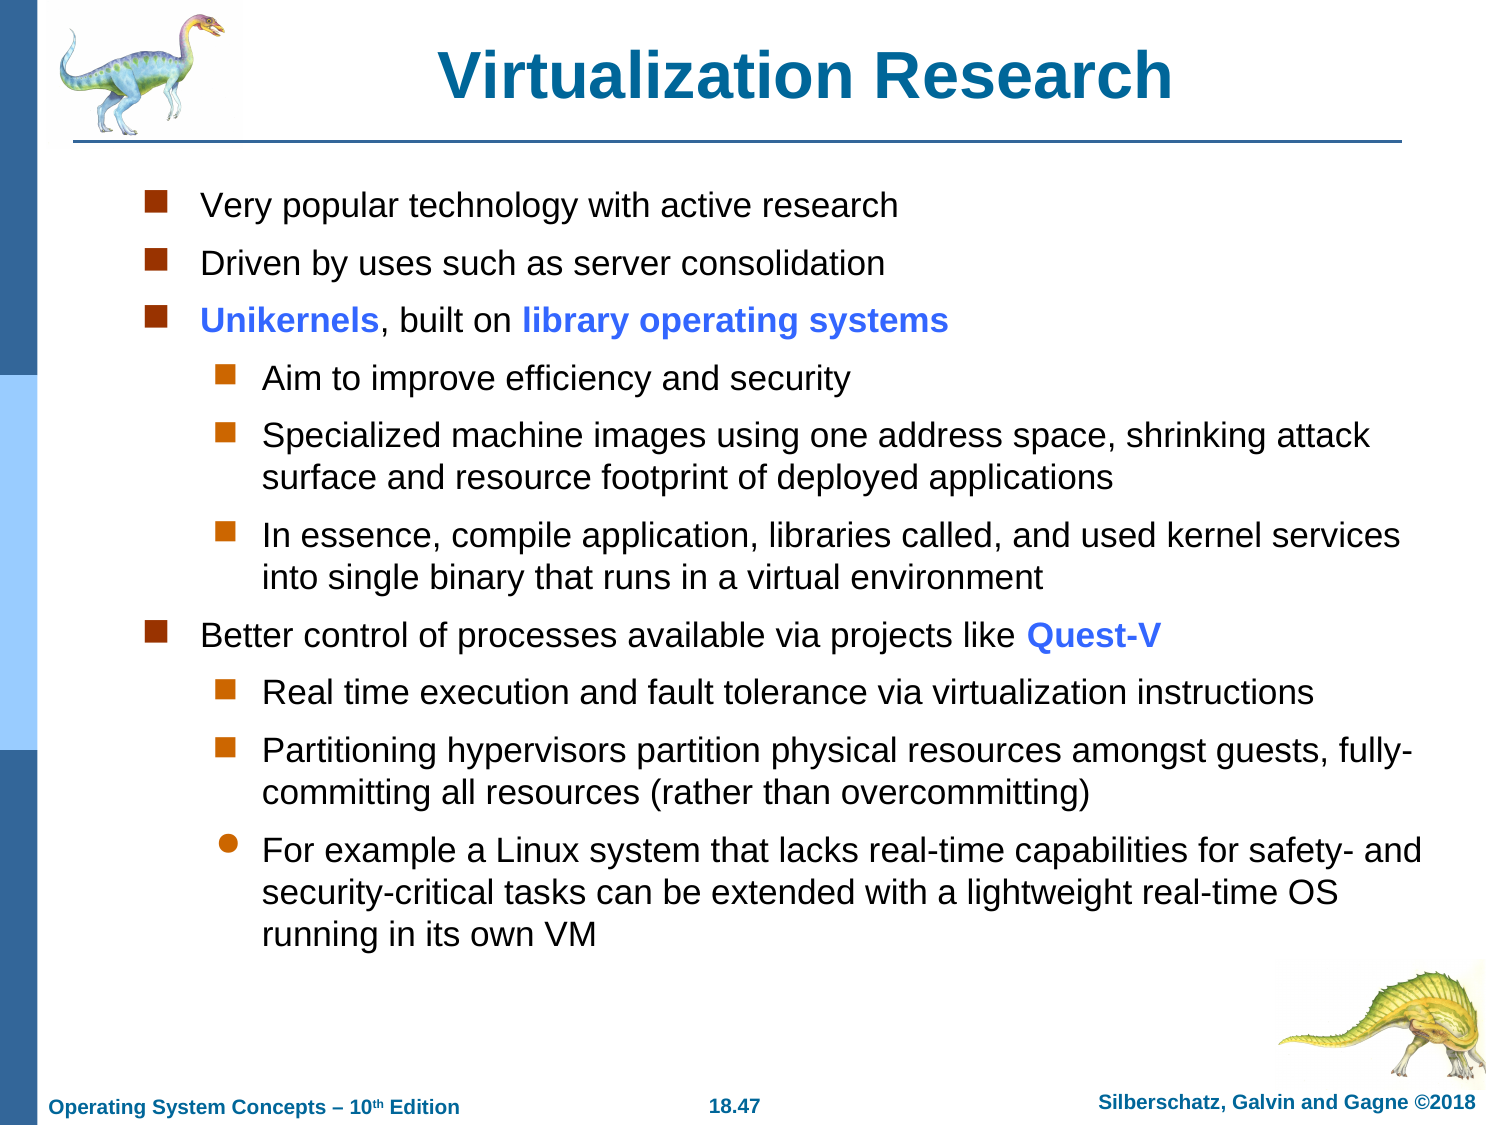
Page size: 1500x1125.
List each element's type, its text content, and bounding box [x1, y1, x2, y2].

list Very popular technology with active research Driven by uses such as server consolidation Unikernels, built on library operating systems Aim to improve efficiency and security Specialized machine images using one address space, shrinking attack surface and resource footprint of deployed applications In essence, compile application, libraries called, and used kernel services into single binary that runs in a virtual environment Better control of processes available via projects like Quest-V Real time execution and fault tolerance via virtualization instructions Partitioning hypervisors partition physical resources amongst guests, fully-committing all resources (rather than overcommitting) For example a Linux system that lacks real-time capabilities for safety- and security-critical tasks can be extended with a lightweight real-time OS running in its own VM [132, 174, 1452, 963]
picture [46, 0, 243, 149]
picture [1275, 959, 1486, 1090]
picture [1415, 1094, 1423, 1099]
title Virtualization Research [130, 24, 1481, 120]
